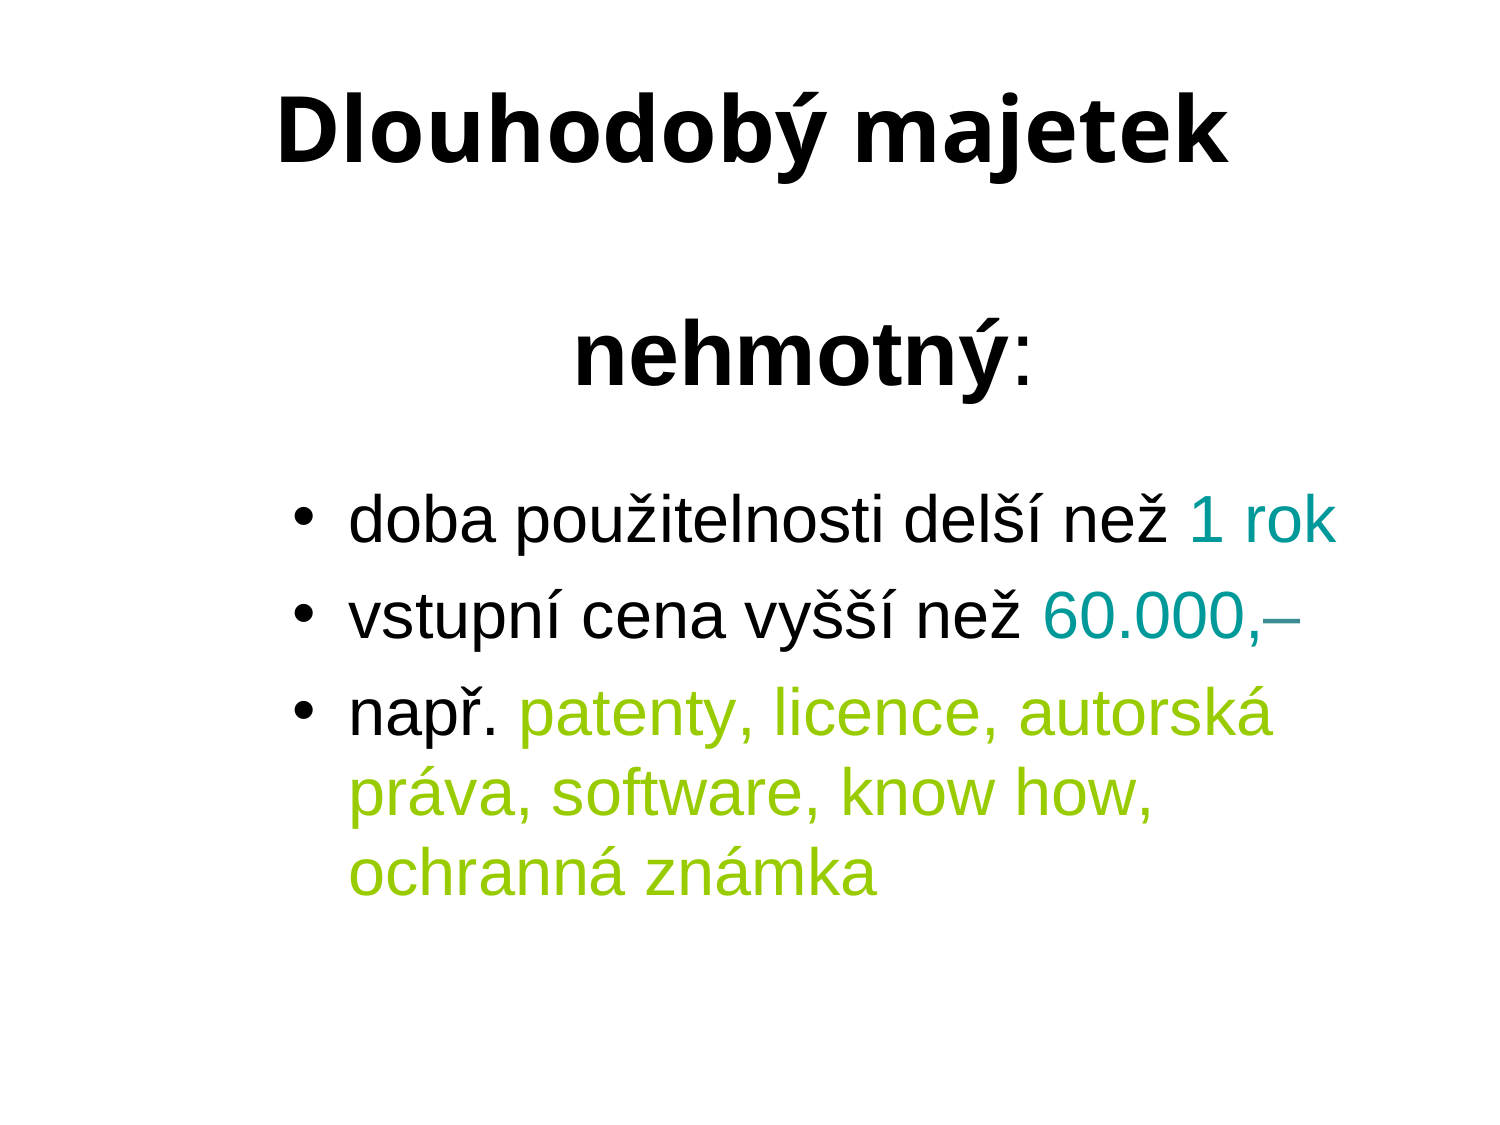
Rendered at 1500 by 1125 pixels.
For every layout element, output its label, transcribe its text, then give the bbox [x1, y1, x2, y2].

text_box Dlouhodobý majetek [76, 66, 1427, 185]
title nehmotný: [253, 255, 1355, 443]
text_box doba použitelnosti delší než 1 rok vstupní cena vyšší než 60.000,– např. patenty, licence, autorská práva, software, know how, ochranná známka [277, 467, 1390, 929]
